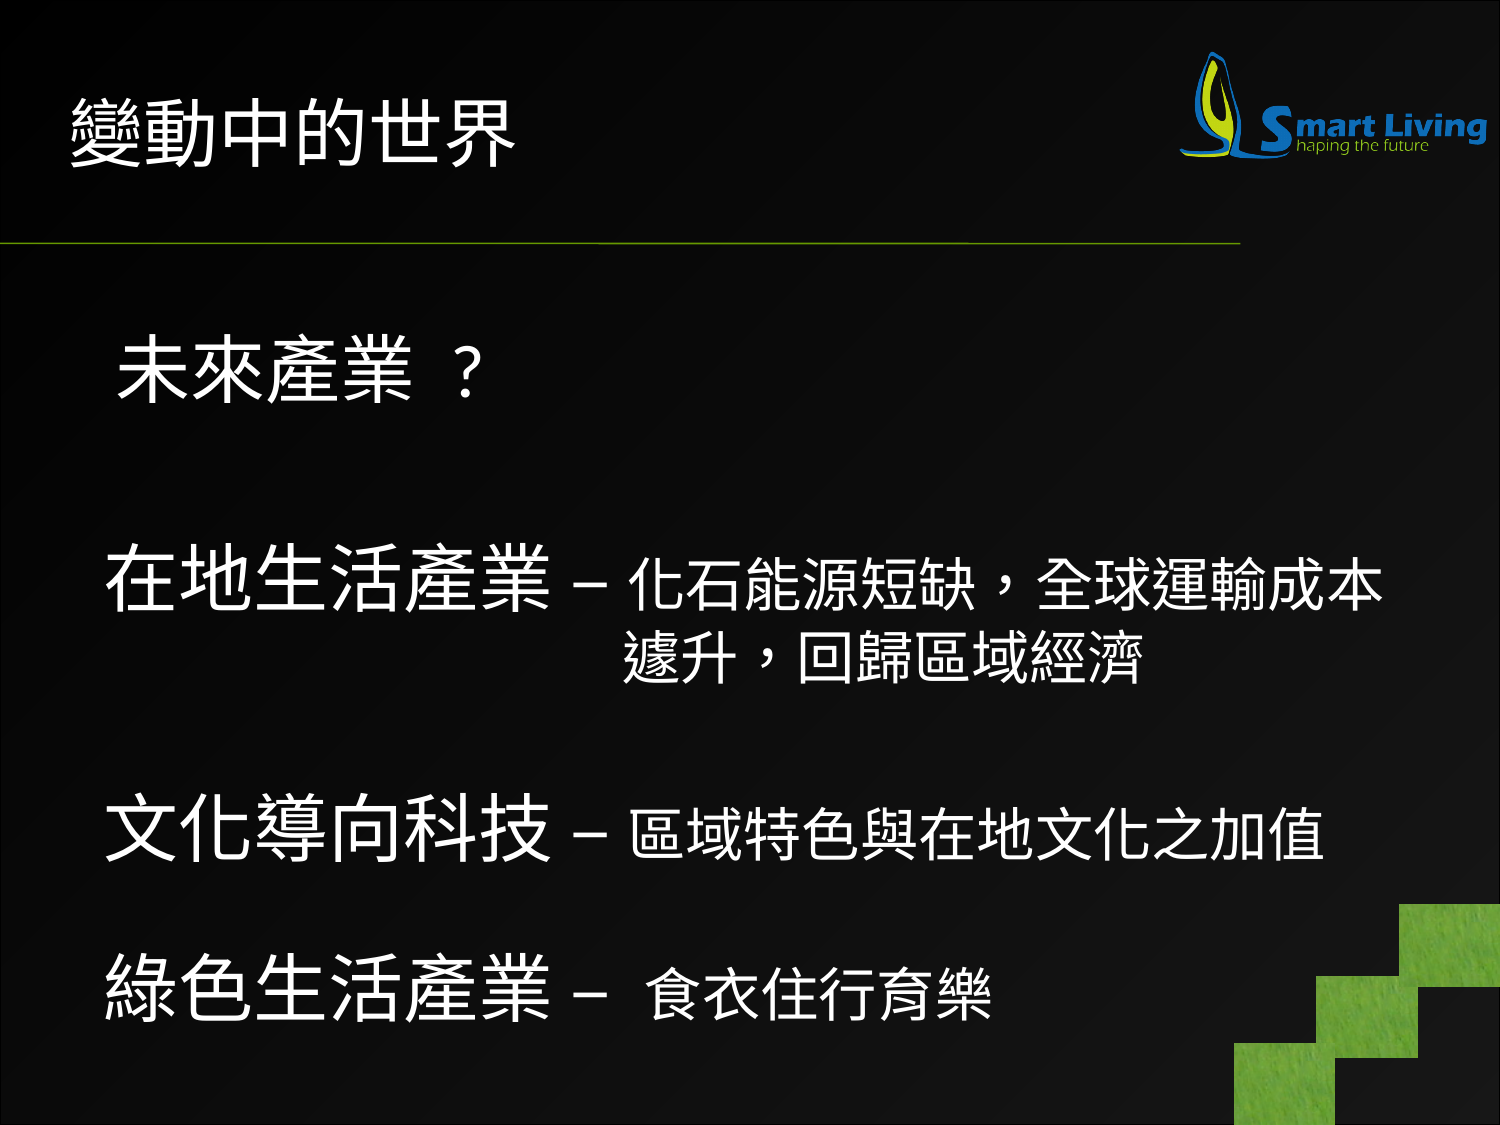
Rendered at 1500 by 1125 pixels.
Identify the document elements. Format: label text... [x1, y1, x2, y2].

text_box 在地生活產業 – 化石能源短缺，全球運輸成本 遽升，回歸區域經濟 文化導向科技 – 區域特色與在地文化之加值 綠色生活產業 – 食衣住行育樂 [89, 492, 1423, 1070]
text_box 變動中的世界 [53, 43, 927, 220]
text_box 未來產業 ? [100, 279, 1164, 456]
